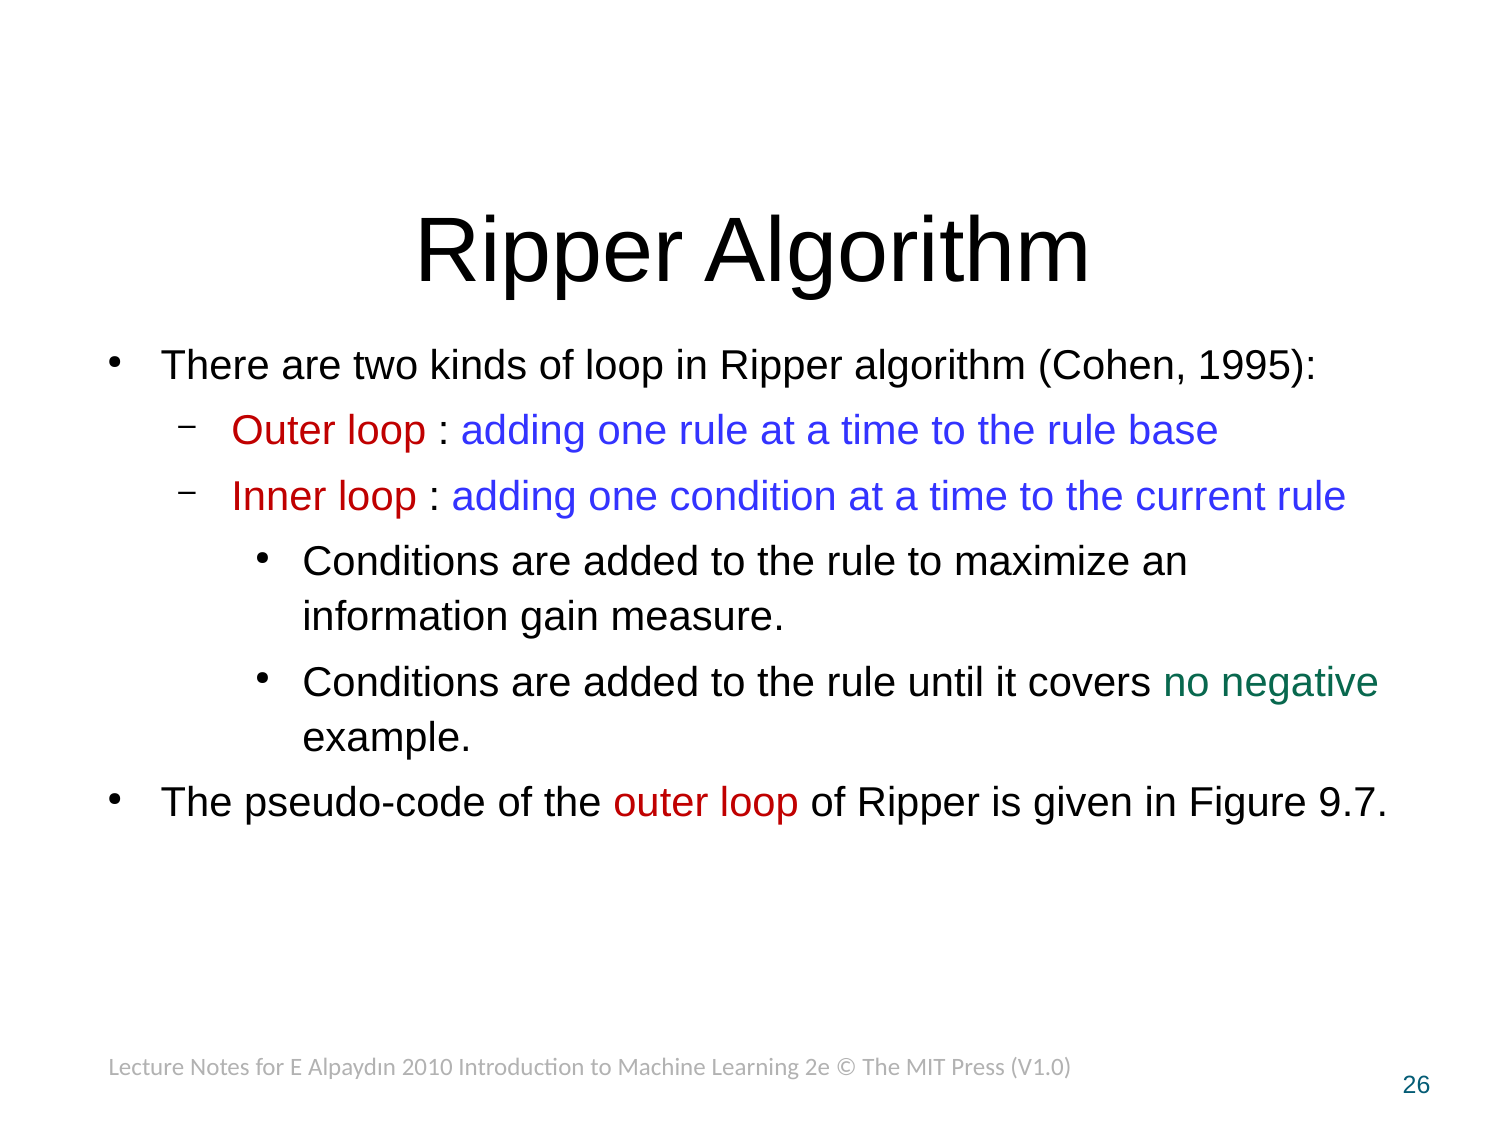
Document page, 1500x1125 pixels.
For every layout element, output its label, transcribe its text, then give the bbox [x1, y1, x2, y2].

text_box <number> [1080, 1023, 1431, 1099]
text_box Lecture Notes for E Alpaydın 2010 Introduction to Machine Learning 2e © The MIT Press (V1.0) [93, 1042, 1254, 1103]
list There are two kinds of loop in Ripper algorithm (Cohen, 1995): Outer loop : adding one rule at a time to the rule base Inner loop : adding one condition at a time to the current rule Conditions are added to the rule to maximize an information gain measure. Conditions are added to the rule until it covers no negative example. The pseudo-code of the outer loop of Ripper is given in Figure 9.7. [74, 324, 1412, 1035]
title Ripper Algorithm [75, 74, 1426, 300]
